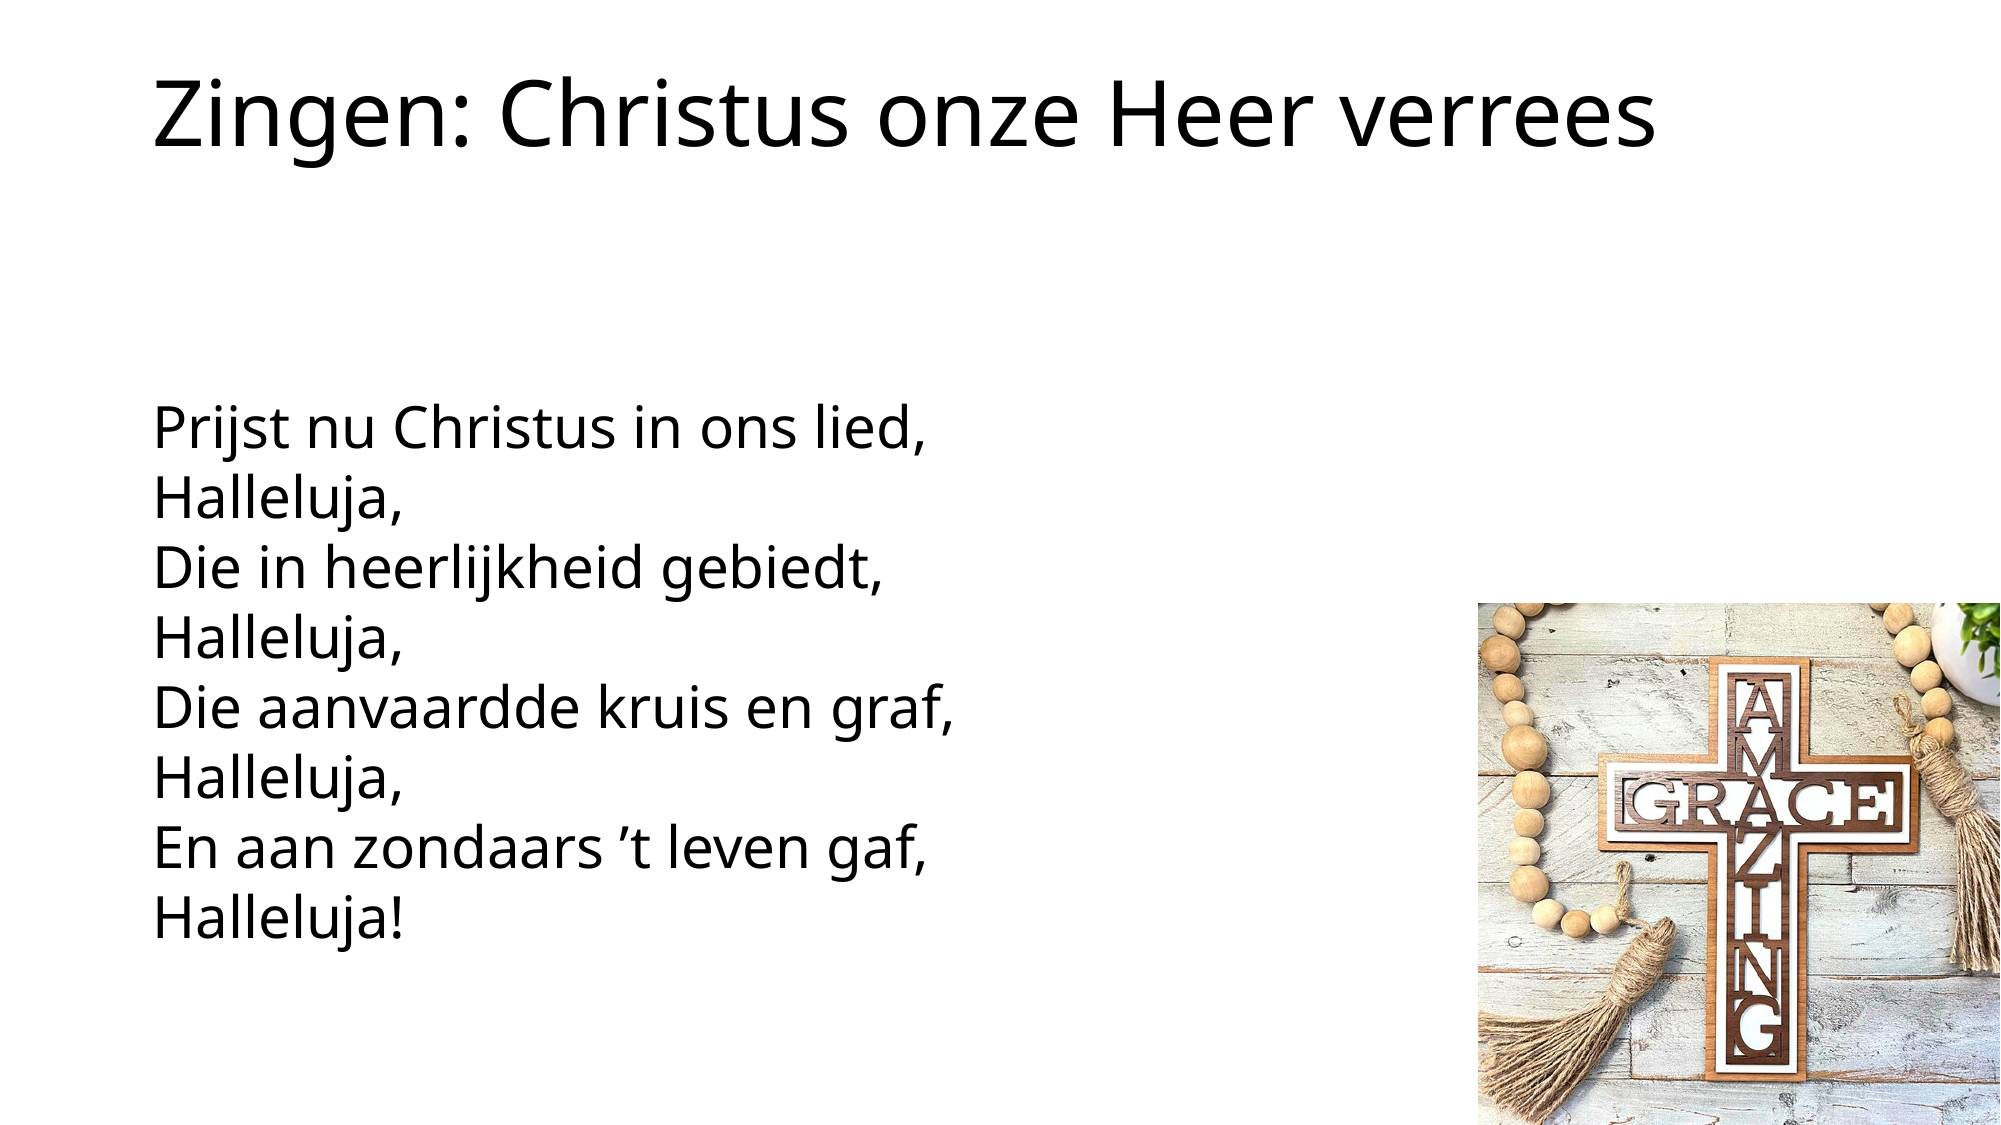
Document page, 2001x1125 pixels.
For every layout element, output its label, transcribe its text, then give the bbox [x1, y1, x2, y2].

text_box Prijst nu Christus in ons lied, Halleluja, Die in heerlijkheid gebiedt, Halleluja, Die aanvaardde kruis en graf, Halleluja, En aan zondaars ’t leven gaf, Halleluja! [137, 382, 1514, 958]
title Zingen: Christus onze Heer verrees [137, 59, 1863, 278]
picture [1478, 603, 2000, 1125]
